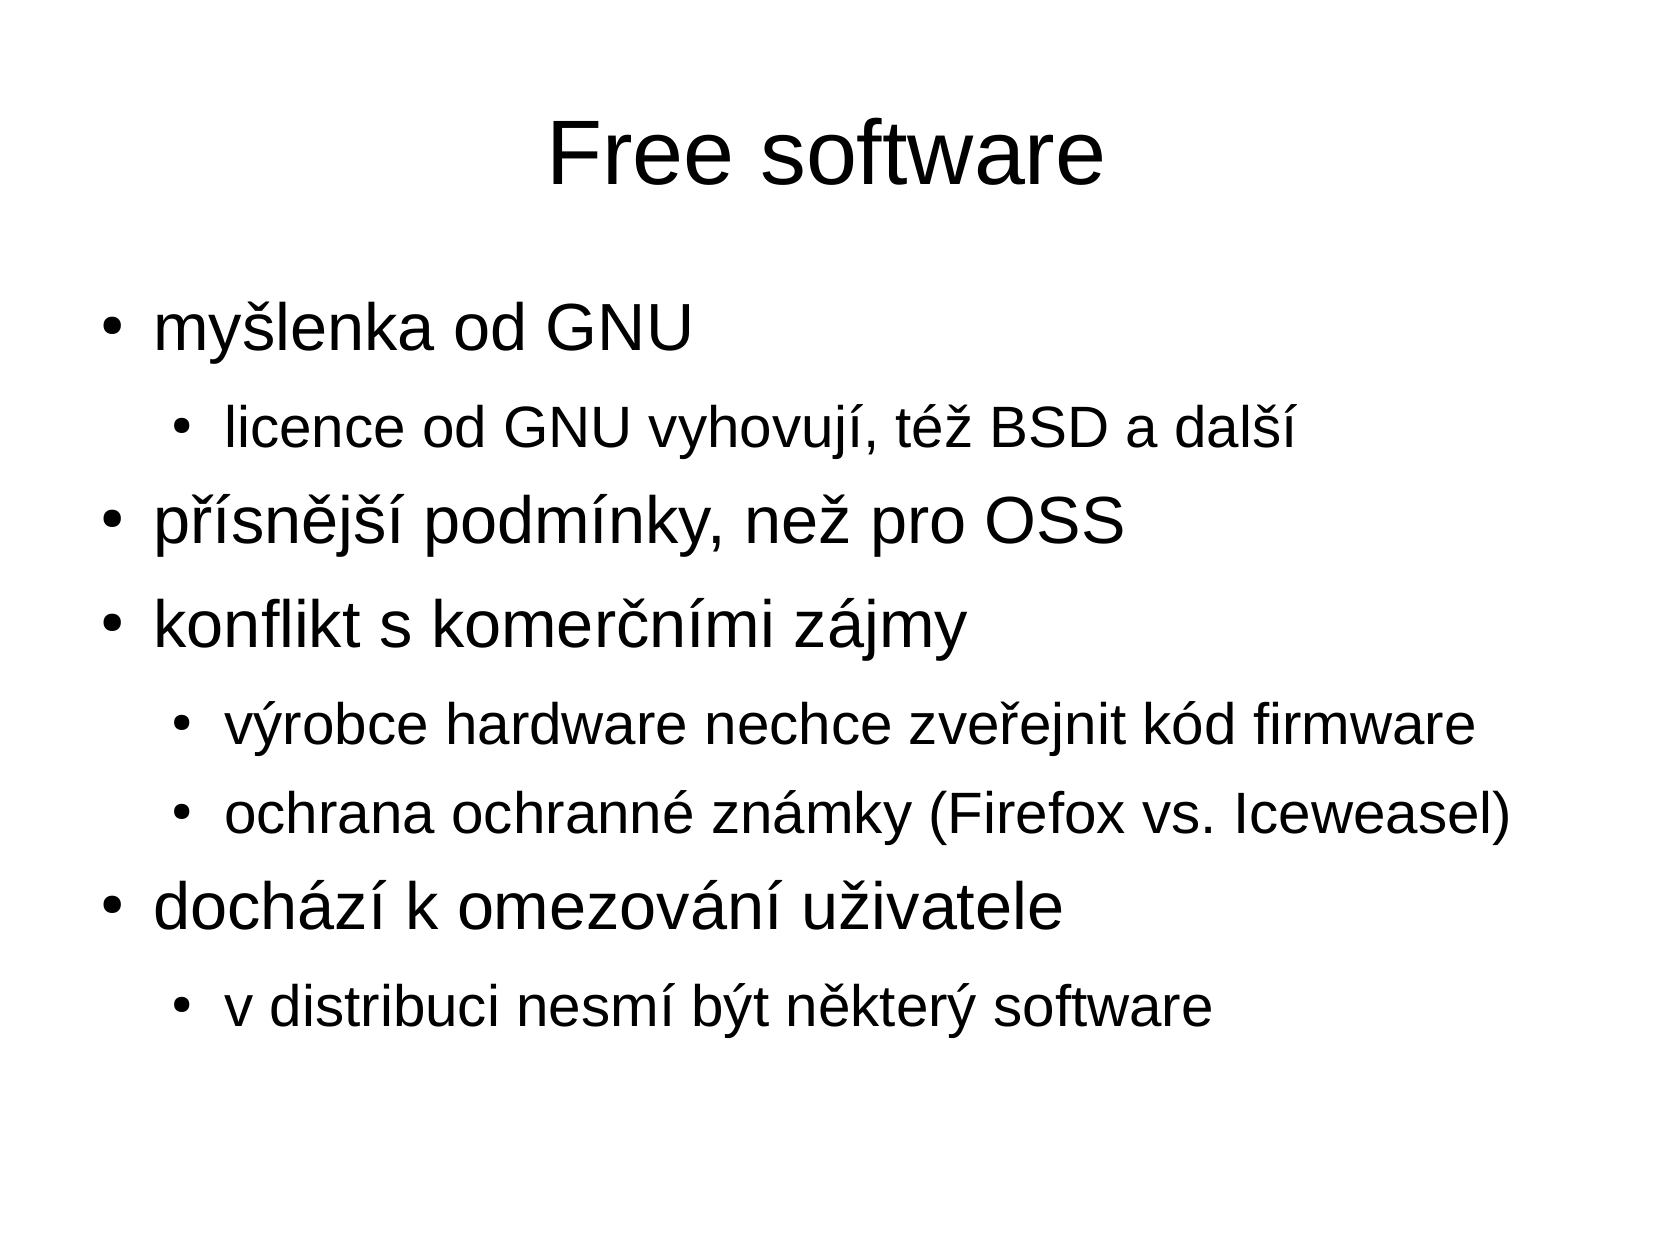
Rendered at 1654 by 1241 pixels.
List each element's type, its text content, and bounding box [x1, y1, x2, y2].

list myšlenka od GNU licence od GNU vyhovují, též BSD a další přísnější podmínky, než pro OSS konflikt s komerčními zájmy výrobce hardware nechce zveřejnit kód firmware ochrana ochranné známky (Firefox vs. Iceweasel) dochází k omezování uživatele v distribuci nesmí být některý software [82, 290, 1571, 1094]
title Free software [82, 56, 1571, 250]
